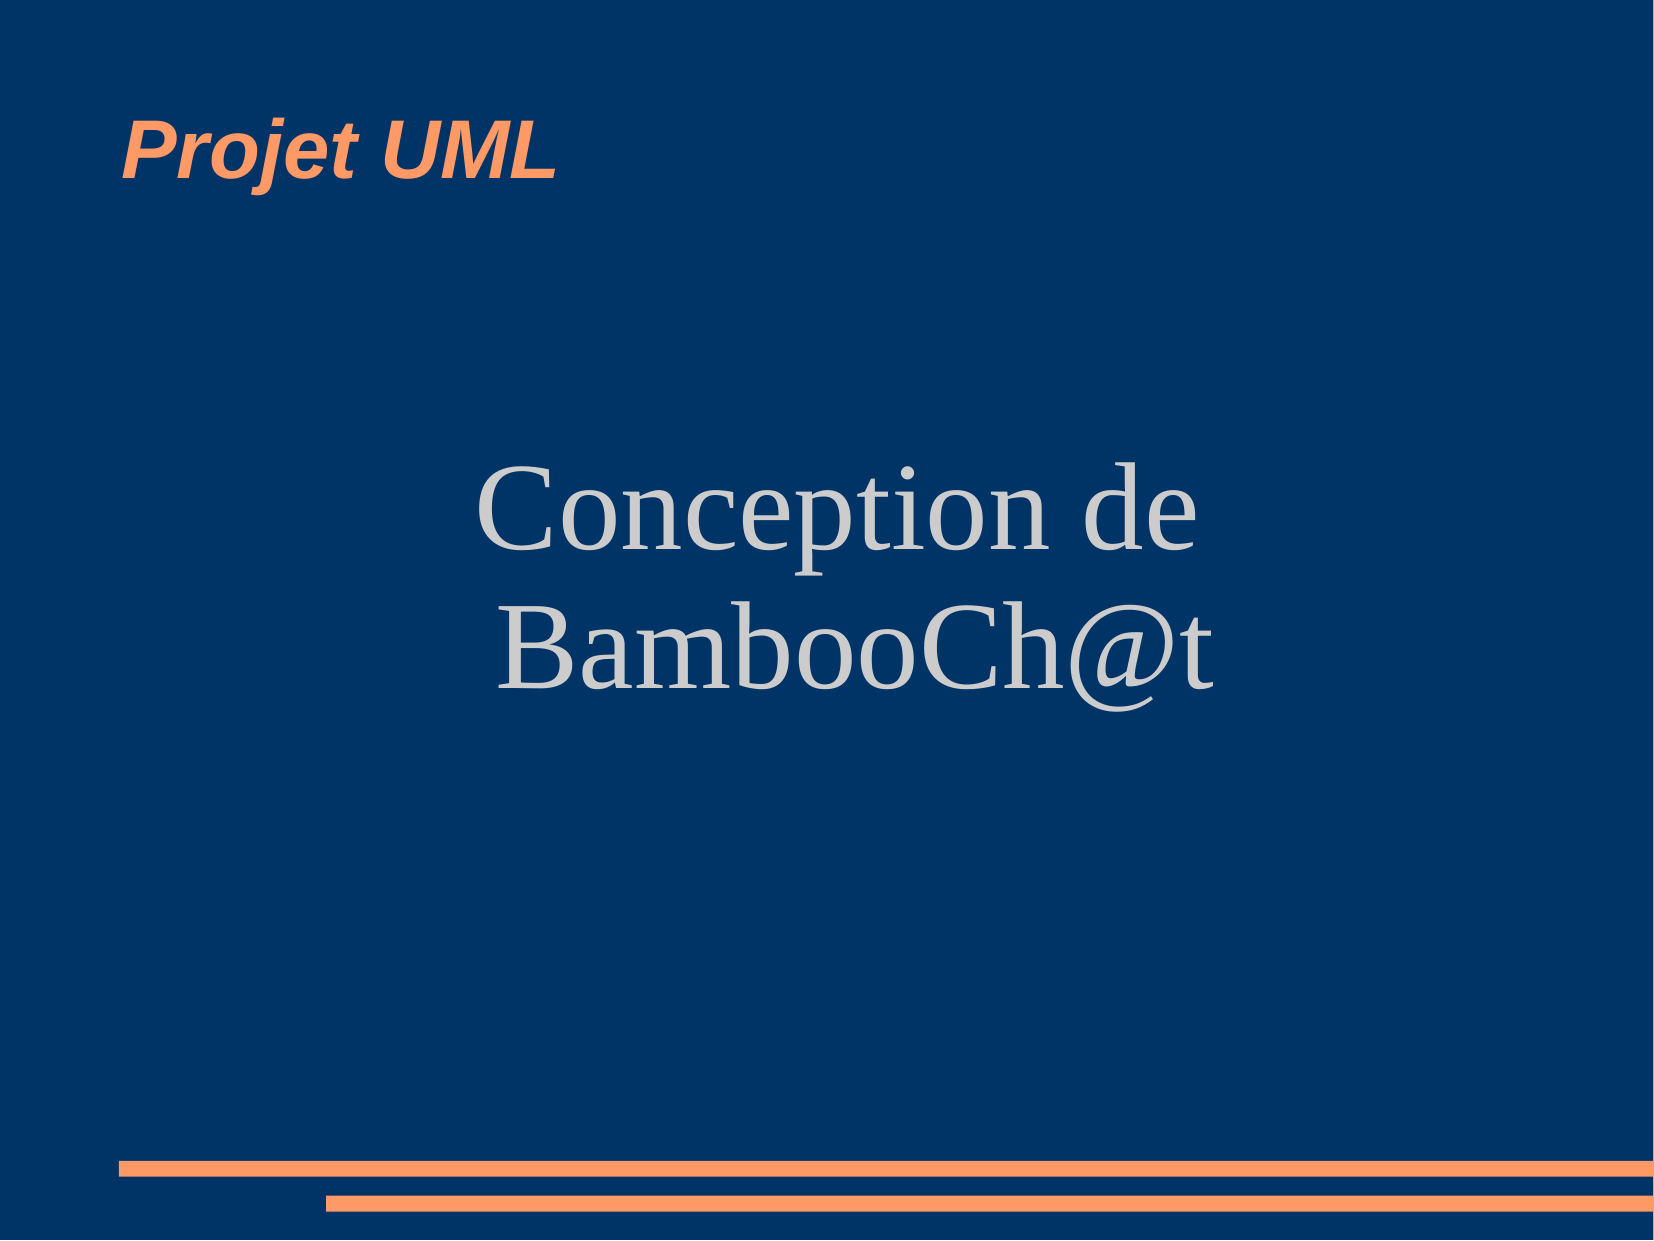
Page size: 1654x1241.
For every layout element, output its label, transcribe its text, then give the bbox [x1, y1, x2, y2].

subtitle Conception de BambooCh@t [118, 179, 1558, 975]
title Projet UML [121, 46, 1534, 179]
